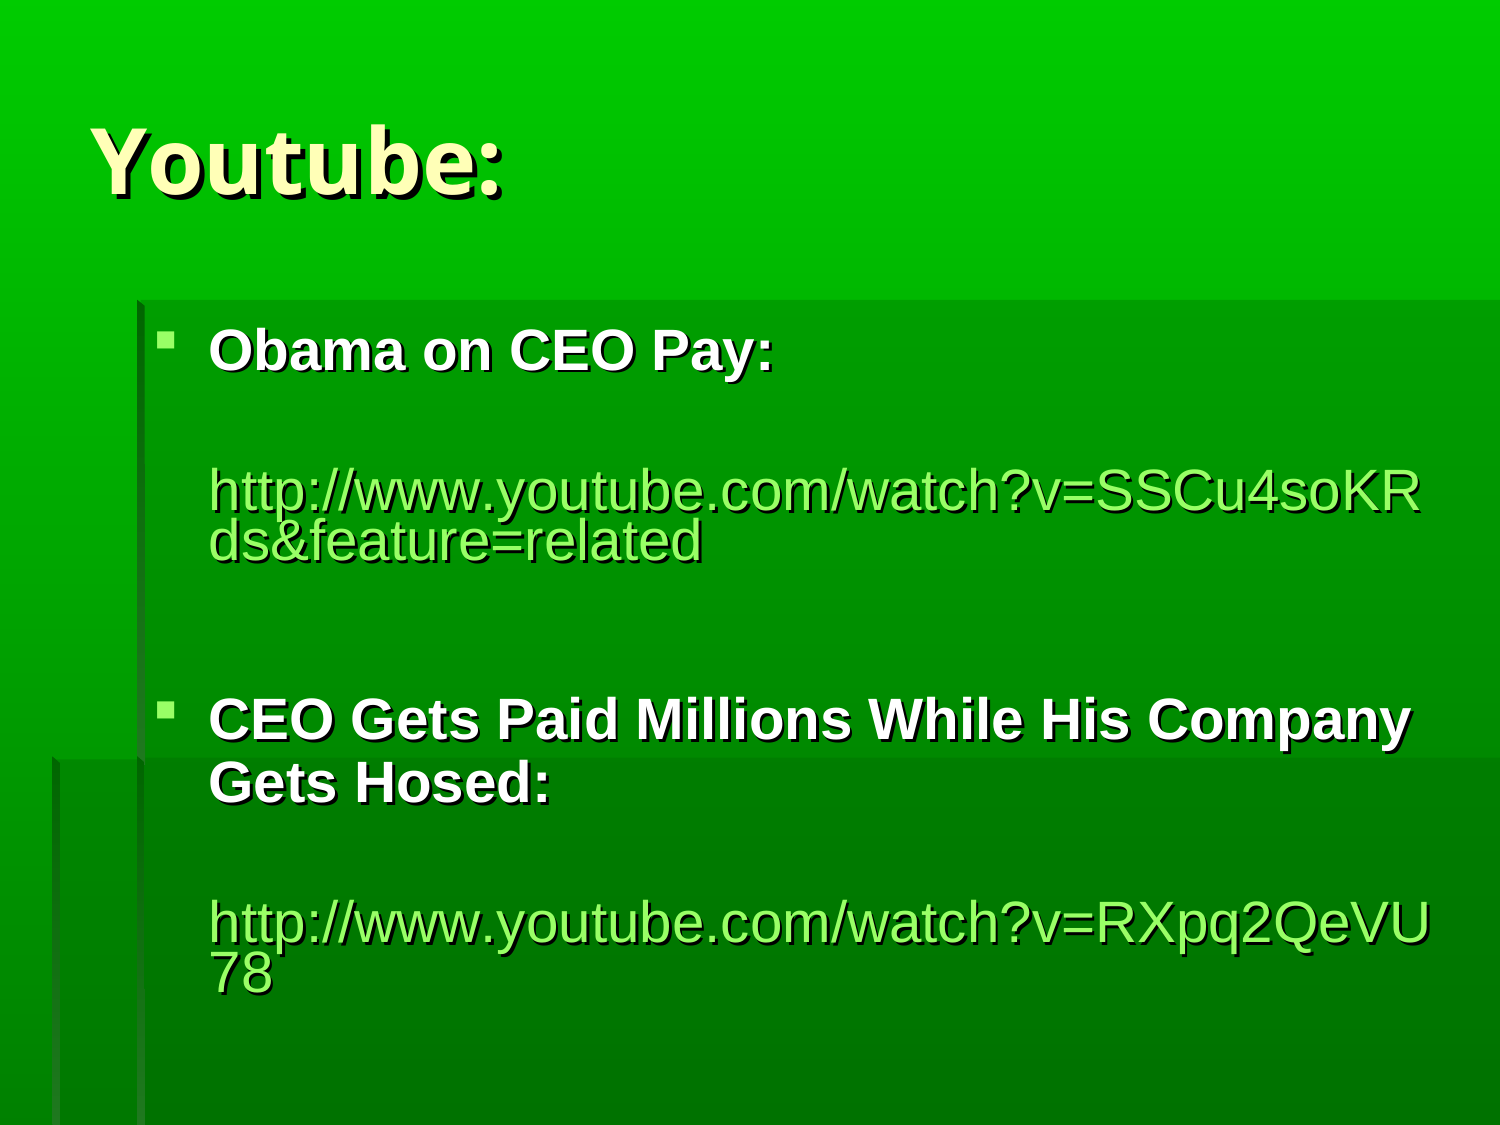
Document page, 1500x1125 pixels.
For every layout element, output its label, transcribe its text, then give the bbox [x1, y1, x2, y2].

list Obama on CEO Pay: http://www.youtube.com/watch?v=SSCu4soKRds&feature=related CEO Gets Paid Millions While His Company Gets Hosed: http://www.youtube.com/watch?v=RXpq2QeVU78 Outrageous CEO Compensation Packages: http://www.youtube.com/watch?v=58KRKrnkiTg [137, 312, 1471, 1125]
title Youtube: [75, 40, 1451, 276]
